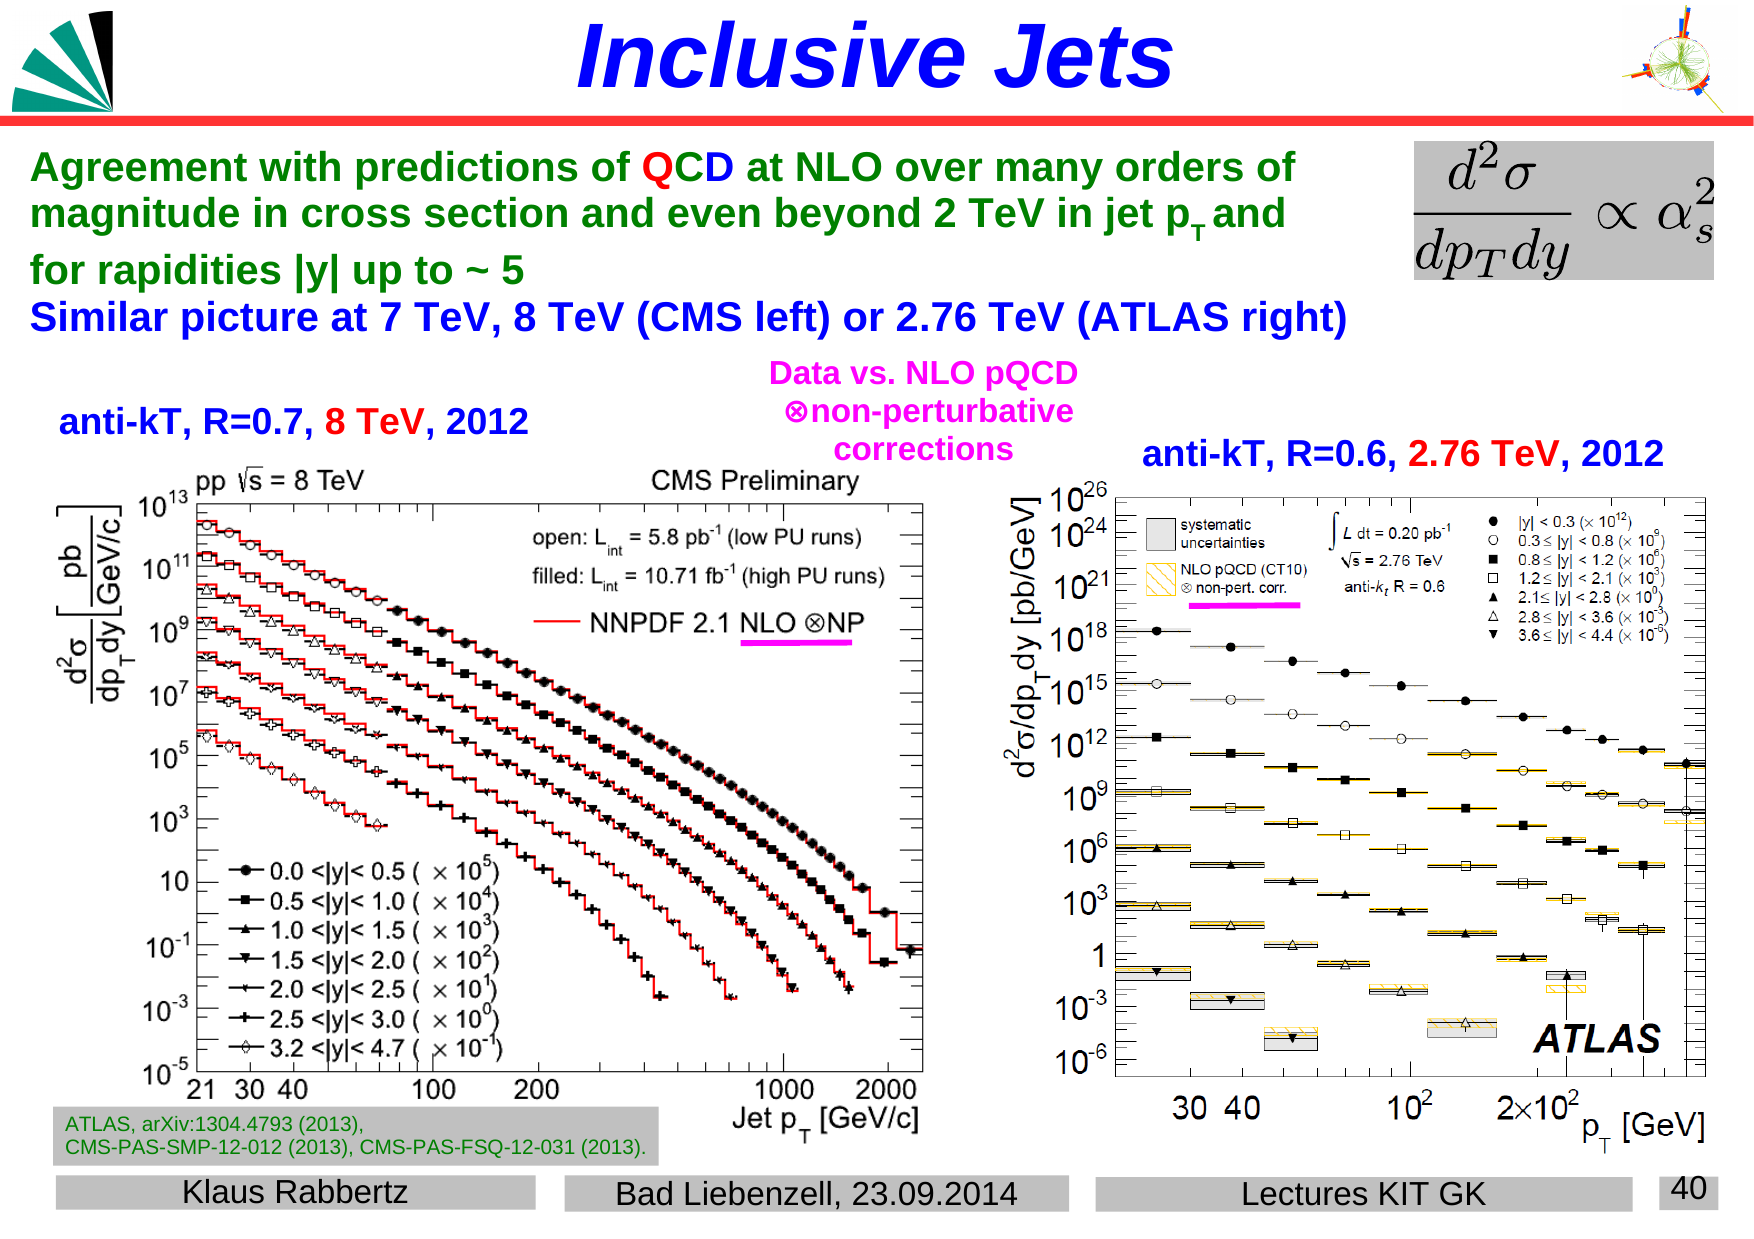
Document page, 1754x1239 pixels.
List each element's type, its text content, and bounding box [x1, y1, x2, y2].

text_box ATLAS, arXiv:1304.4793 (2013), CMS-PAS-SMP-12-012 (2013), CMS-PAS-FSQ-12-031 (2013). [53, 1106, 656, 1166]
picture [12, 11, 113, 113]
text_box Data vs. NLO pQCD ⊗non-perturbative corrections [757, 349, 1091, 475]
picture [999, 478, 1713, 1163]
text_box anti-kT, R=0.6, 2.76 TeV, 2012 [1130, 426, 1669, 478]
picture [1413, 140, 1715, 281]
text_box anti-kT, R=0.7, 8 TeV, 2012 [47, 394, 534, 449]
text_box Agreement with predictions of QCD at NLO over many orders of magnitude in cross section and even beyond 2 TeV in jet pT and for rapidities |y| up to ~ 5 Similar picture at 7 TeV, 8 TeV (CMS left) or 2.76 TeV (ATLAS right) [17, 137, 1370, 335]
picture [1622, 5, 1738, 113]
picture [55, 461, 940, 1148]
title Inclusive Jets [123, 0, 1606, 114]
